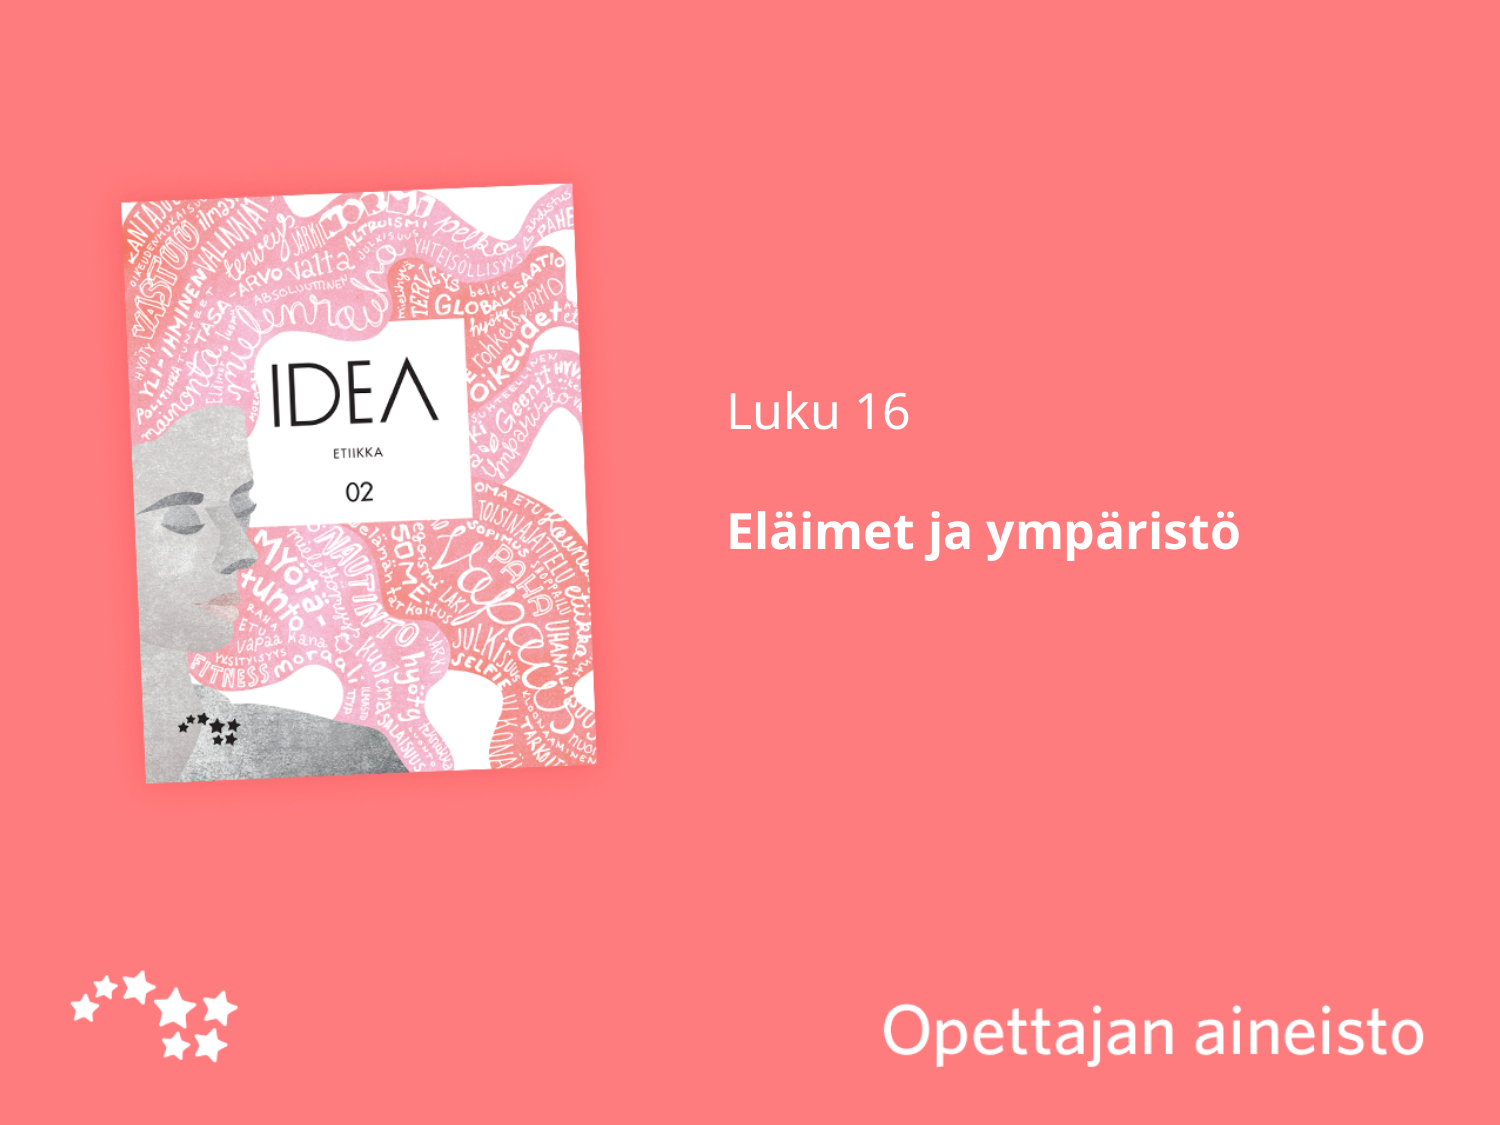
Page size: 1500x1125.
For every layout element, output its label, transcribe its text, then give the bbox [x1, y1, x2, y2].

picture [0, 0, 1500, 1125]
text_box Luku 16 Eläimet ja ympäristö [711, 371, 1479, 509]
